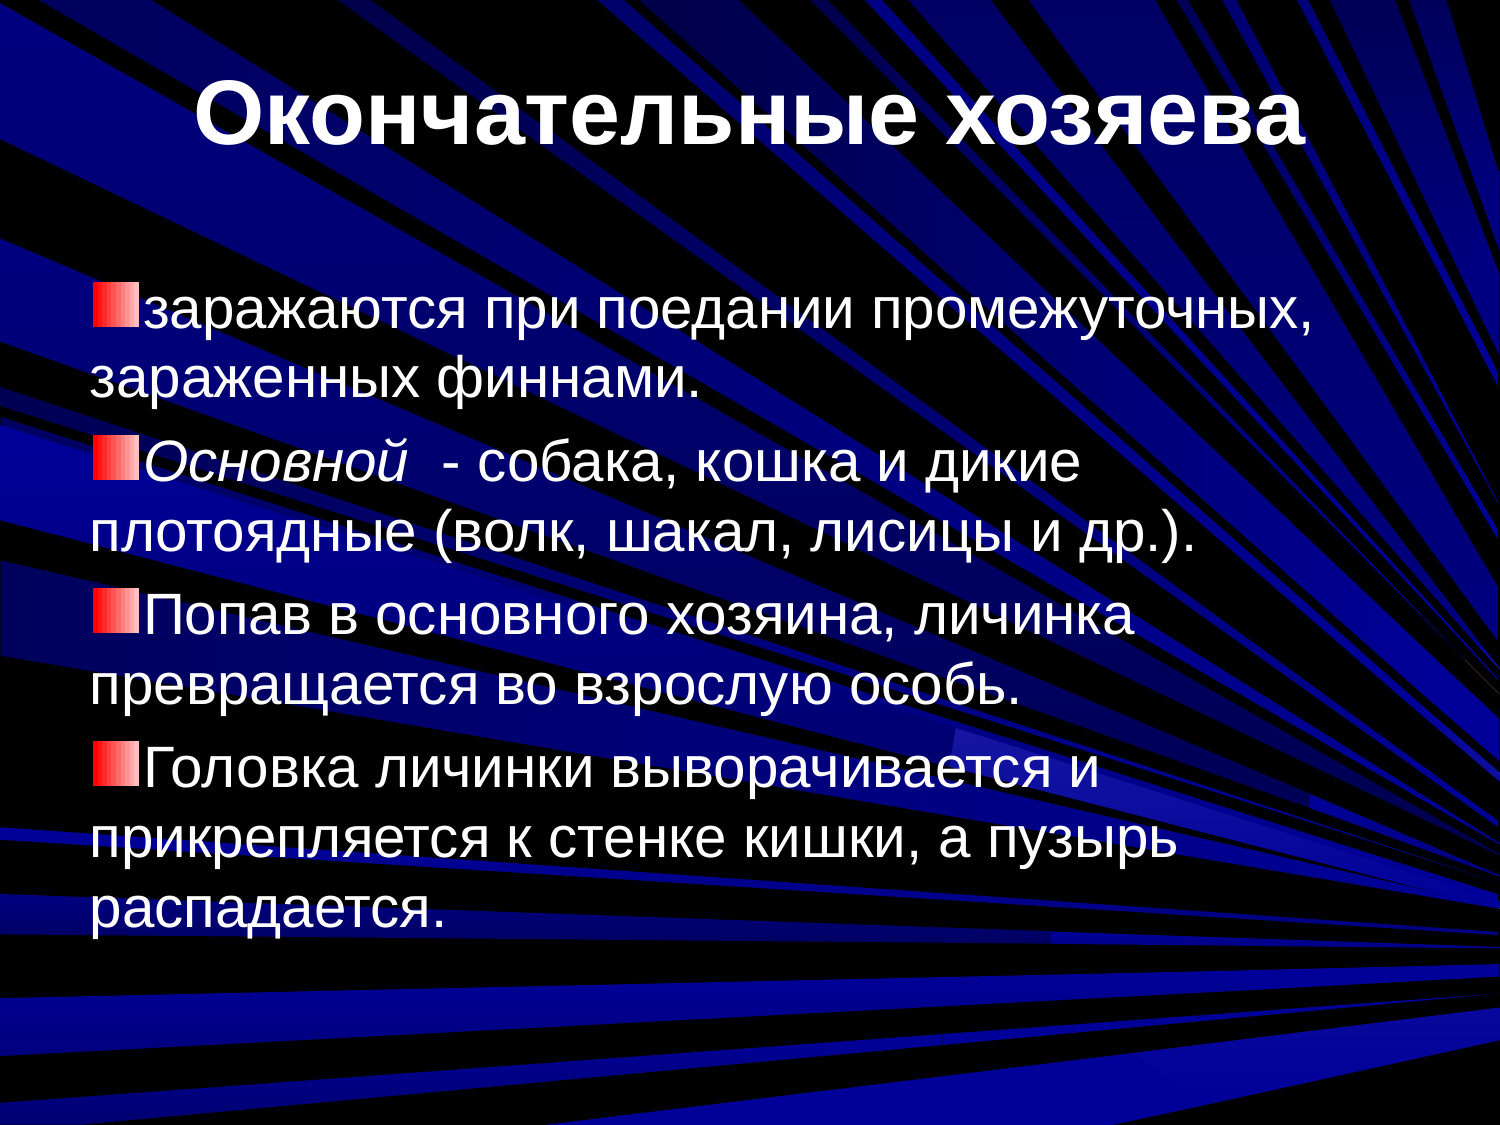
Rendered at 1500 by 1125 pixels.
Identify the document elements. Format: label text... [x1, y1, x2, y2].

list заражаются при поедании промежуточных, зараженных финнами. Основной - собака, кошка и дикие плотоядные (волк, шакал, лисицы и др.). Попав в основного хозяина, личинка превращается во взрослую особь. Головка личинки выворачивается и прикрепляется к стенке кишки, а пузырь распадается. [75, 262, 1425, 1006]
title Окончательные хозяева [75, 45, 1425, 234]
